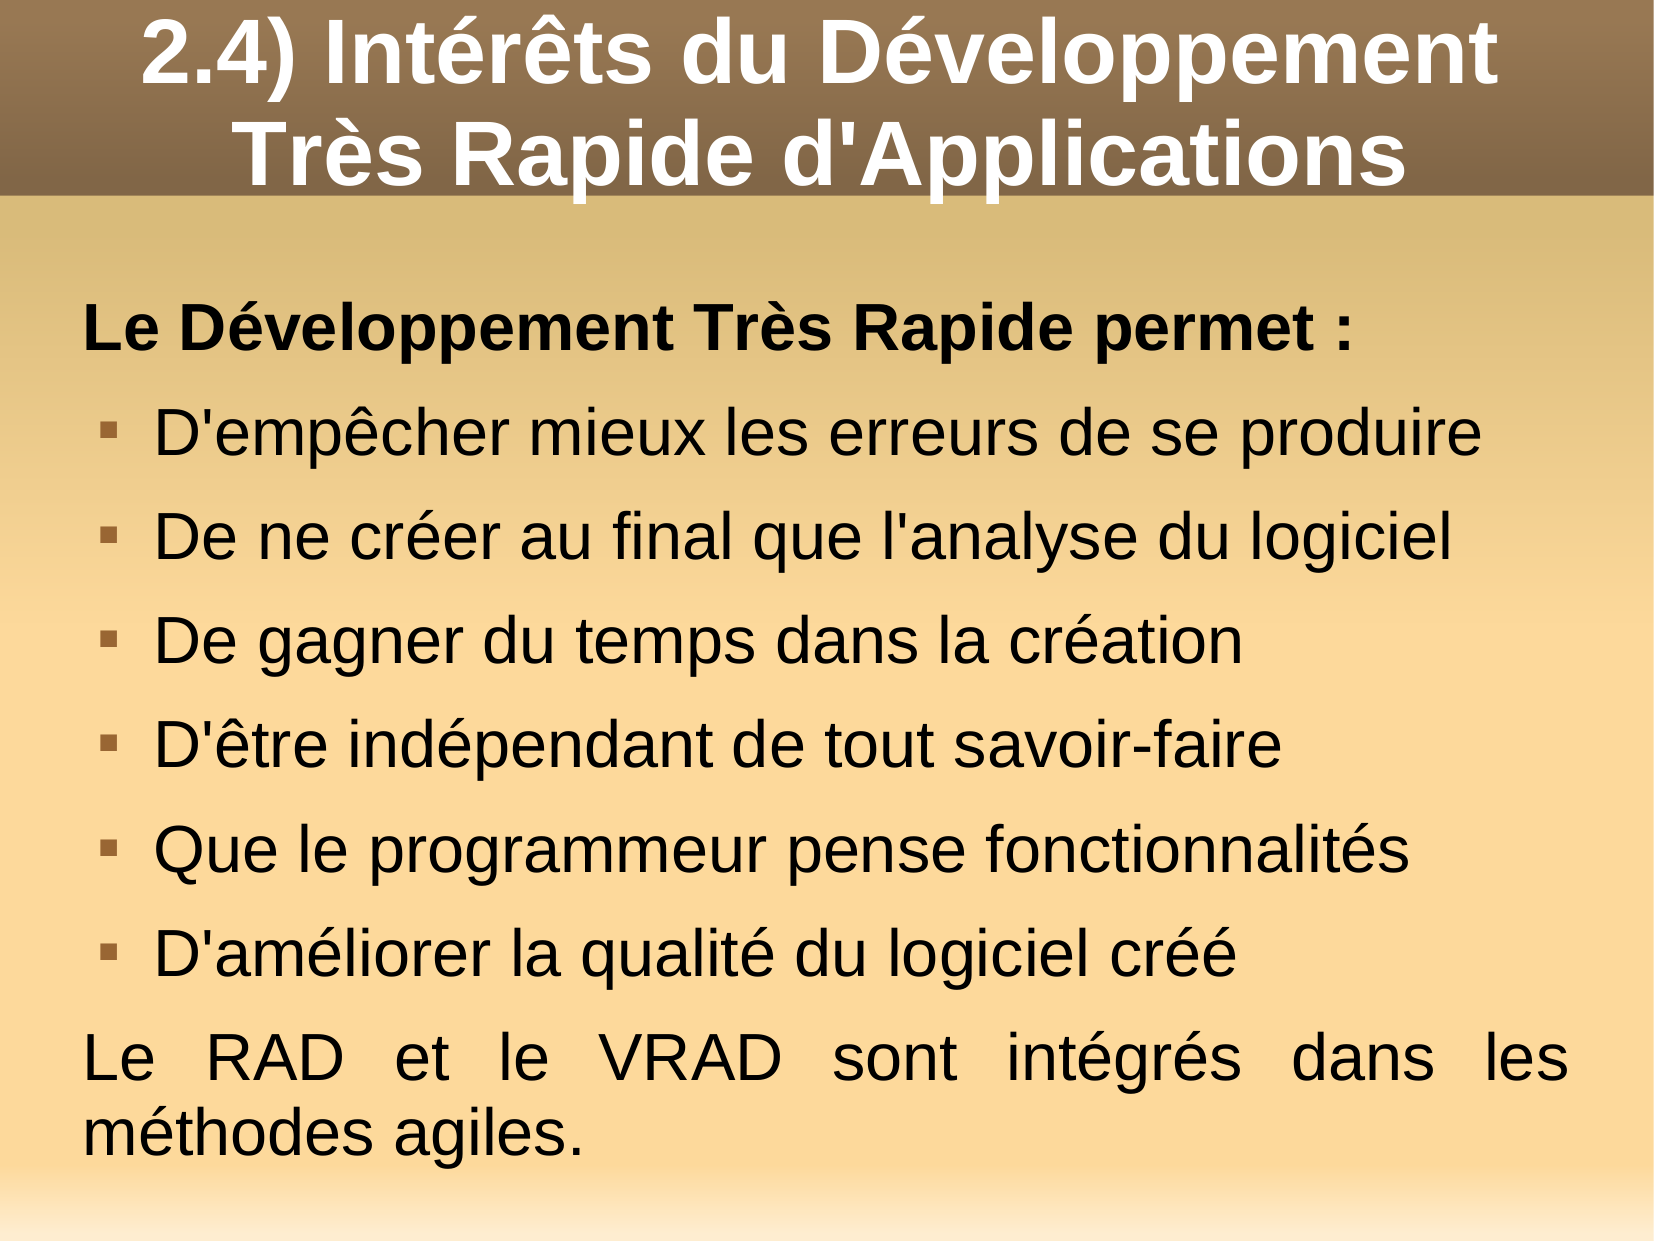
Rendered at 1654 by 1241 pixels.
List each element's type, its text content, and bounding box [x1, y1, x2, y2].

picture [0, 0, 1654, 1241]
title 2.4) Intérêts du Développement Très Rapide d'Applications [76, 0, 1565, 206]
list Le Développement Très Rapide permet : D'empêcher mieux les erreurs de se produire De ne créer au final que l'analyse du logiciel De gagner du temps dans la création D'être indépendant de tout savoir-faire Que le programmeur pense fonctionnalités D'améliorer la qualité du logiciel créé Le RAD et le VRAD sont intégrés dans les méthodes agiles. [82, 290, 1571, 1170]
